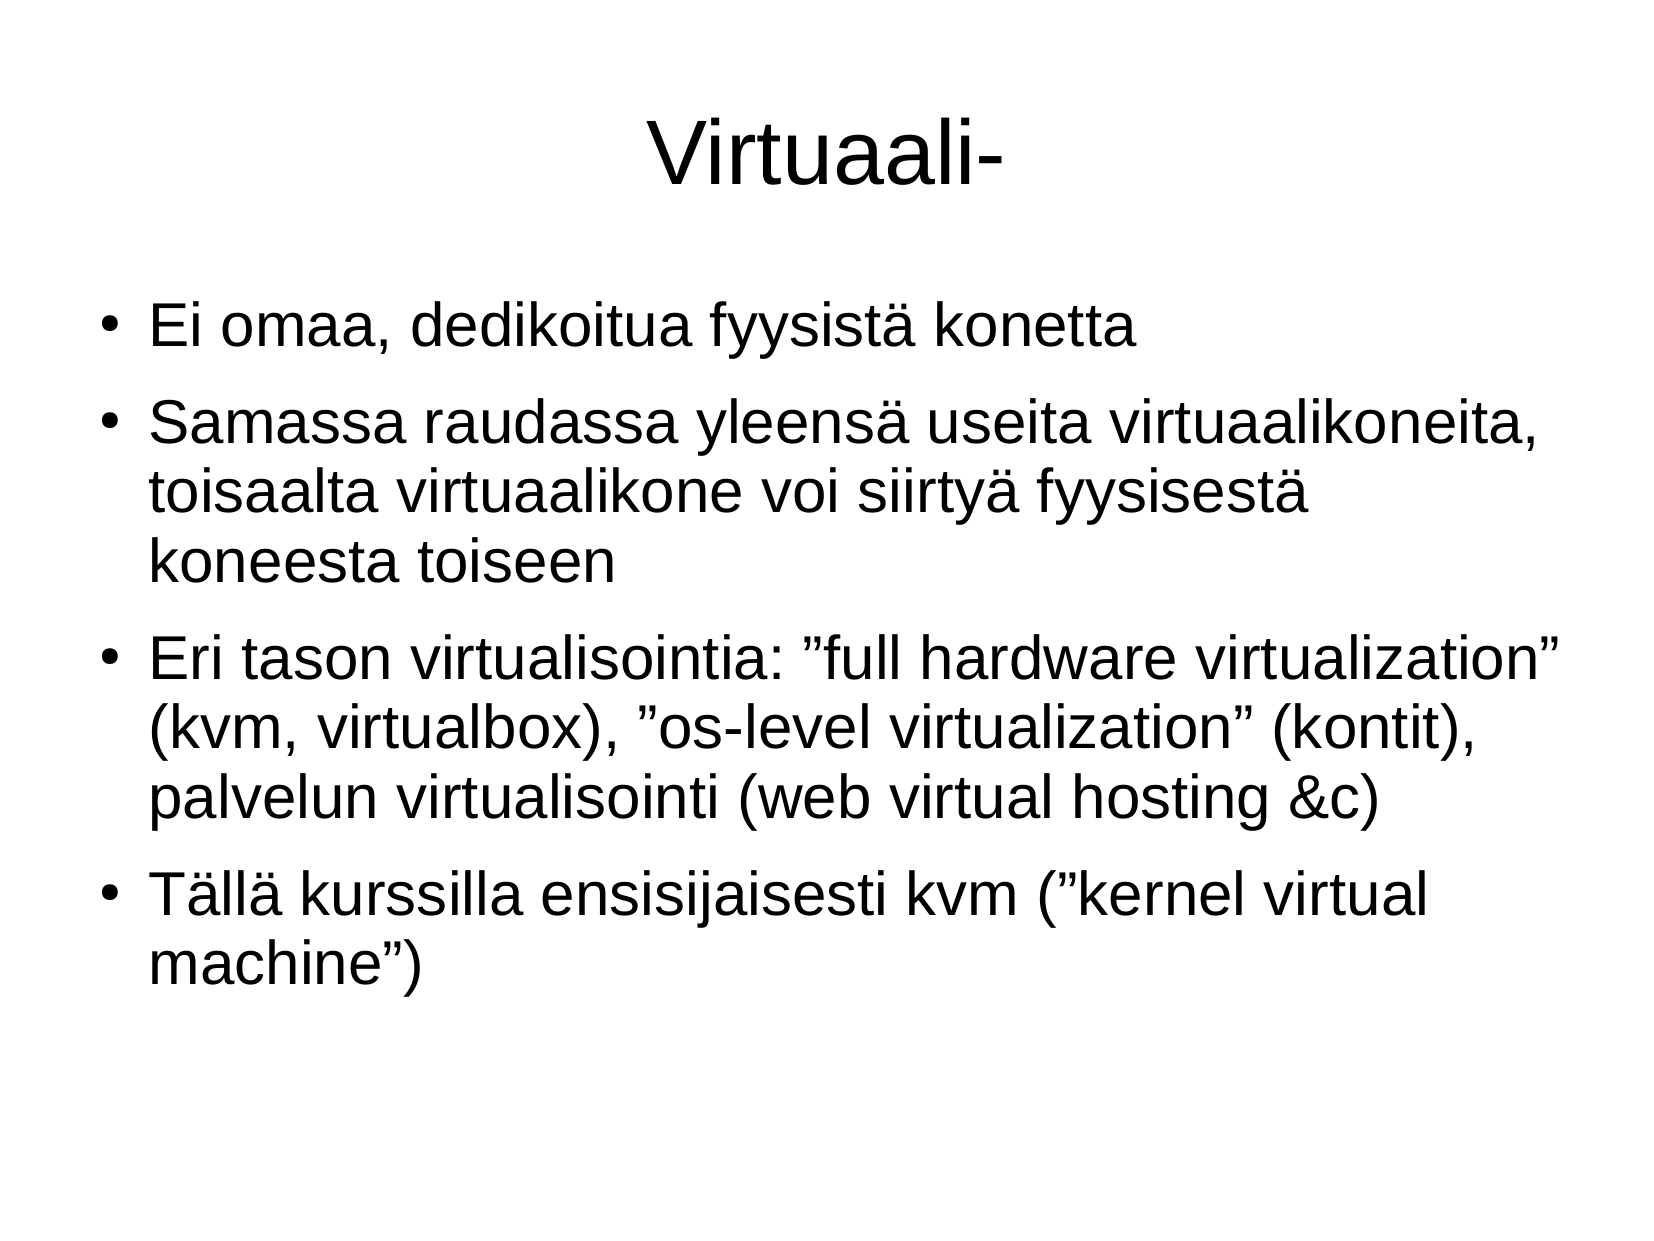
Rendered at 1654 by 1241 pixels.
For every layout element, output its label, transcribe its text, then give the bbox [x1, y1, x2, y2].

list Ei omaa, dedikoitua fyysistä konetta Samassa raudassa yleensä useita virtuaalikoneita, toisaalta virtuaalikone voi siirtyä fyysisestä koneesta toiseen Eri tason virtualisointia: ”full hardware virtualization” (kvm, virtualbox), ”os-level virtualization” (kontit), palvelun virtualisointi (web virtual hosting &c) Tällä kurssilla ensisijaisesti kvm (”kernel virtual machine”) [82, 290, 1571, 1010]
title Virtuaali- [82, 49, 1571, 257]
